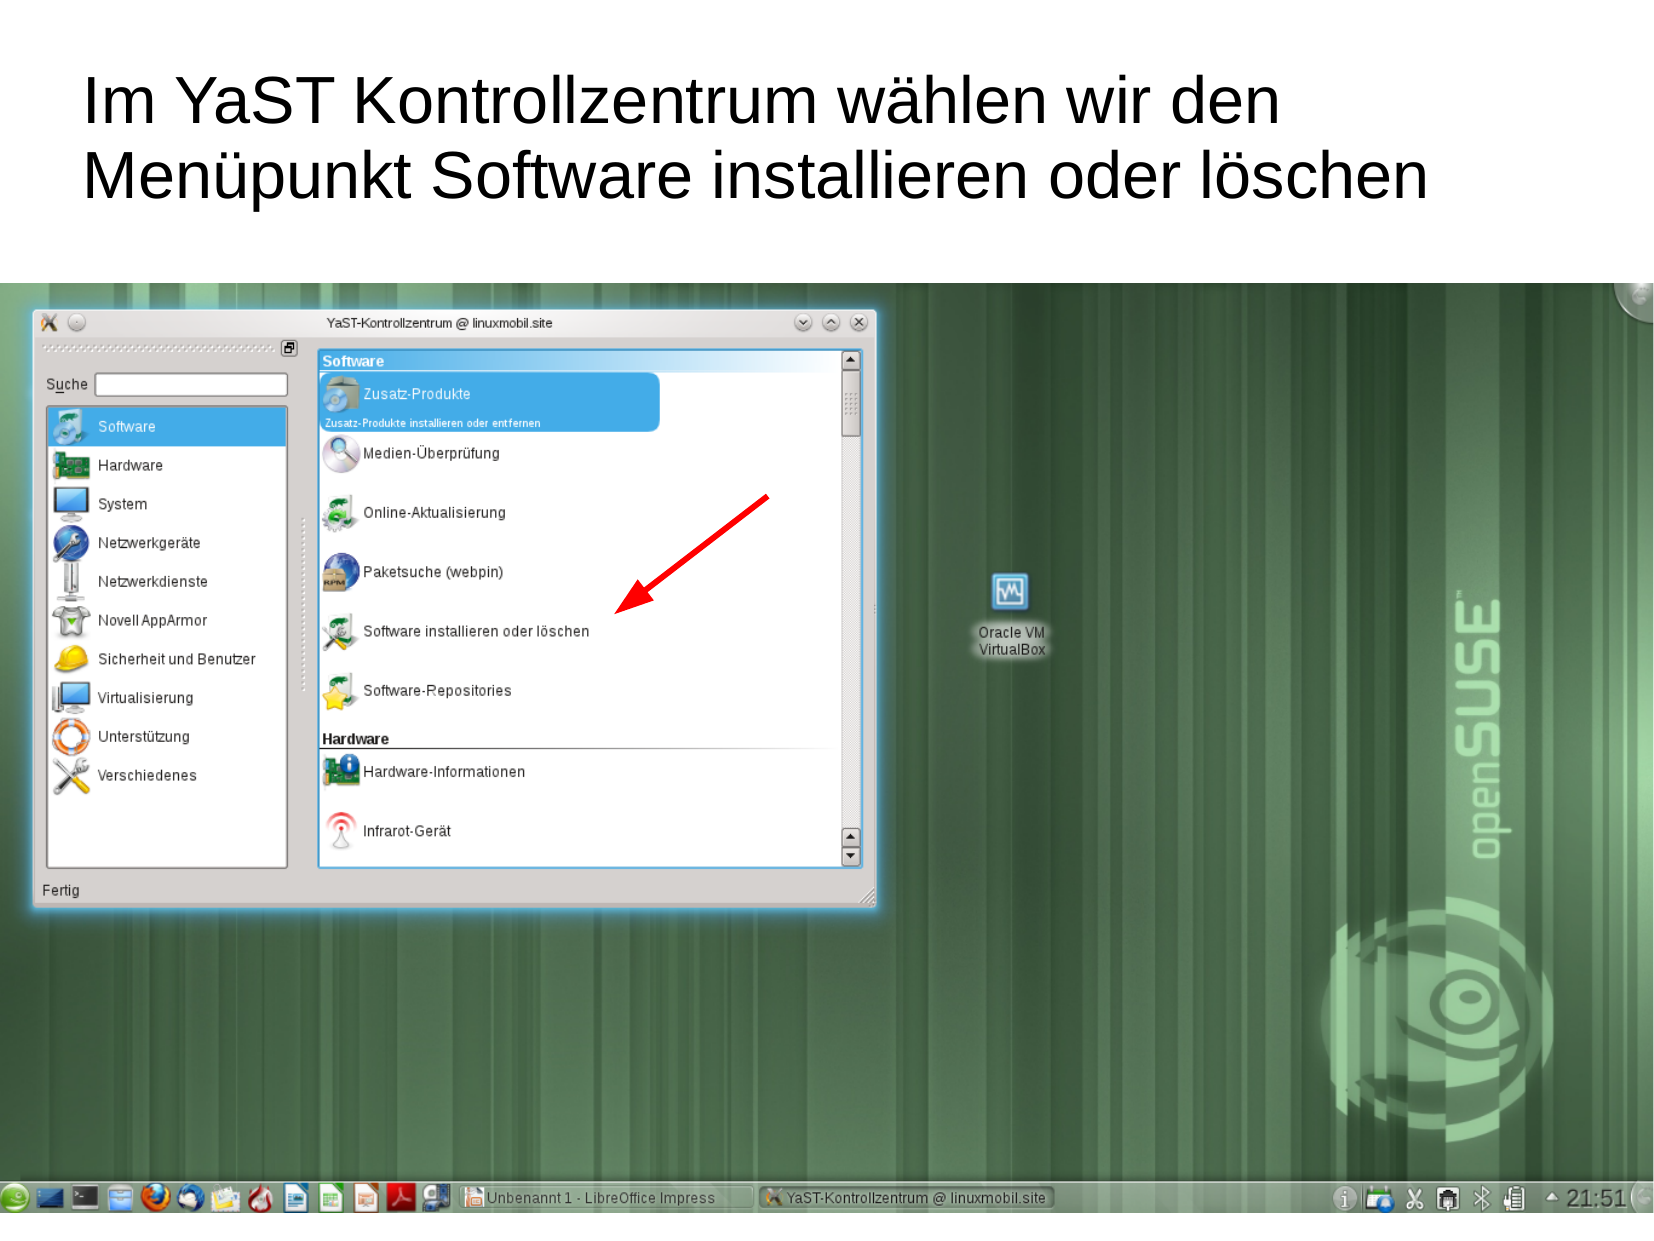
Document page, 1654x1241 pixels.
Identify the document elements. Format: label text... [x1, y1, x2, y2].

title Im YaST Kontrollzentrum wählen wir den Menüpunkt Software installieren oder löschen [82, 63, 1572, 213]
picture [0, 283, 1654, 1213]
